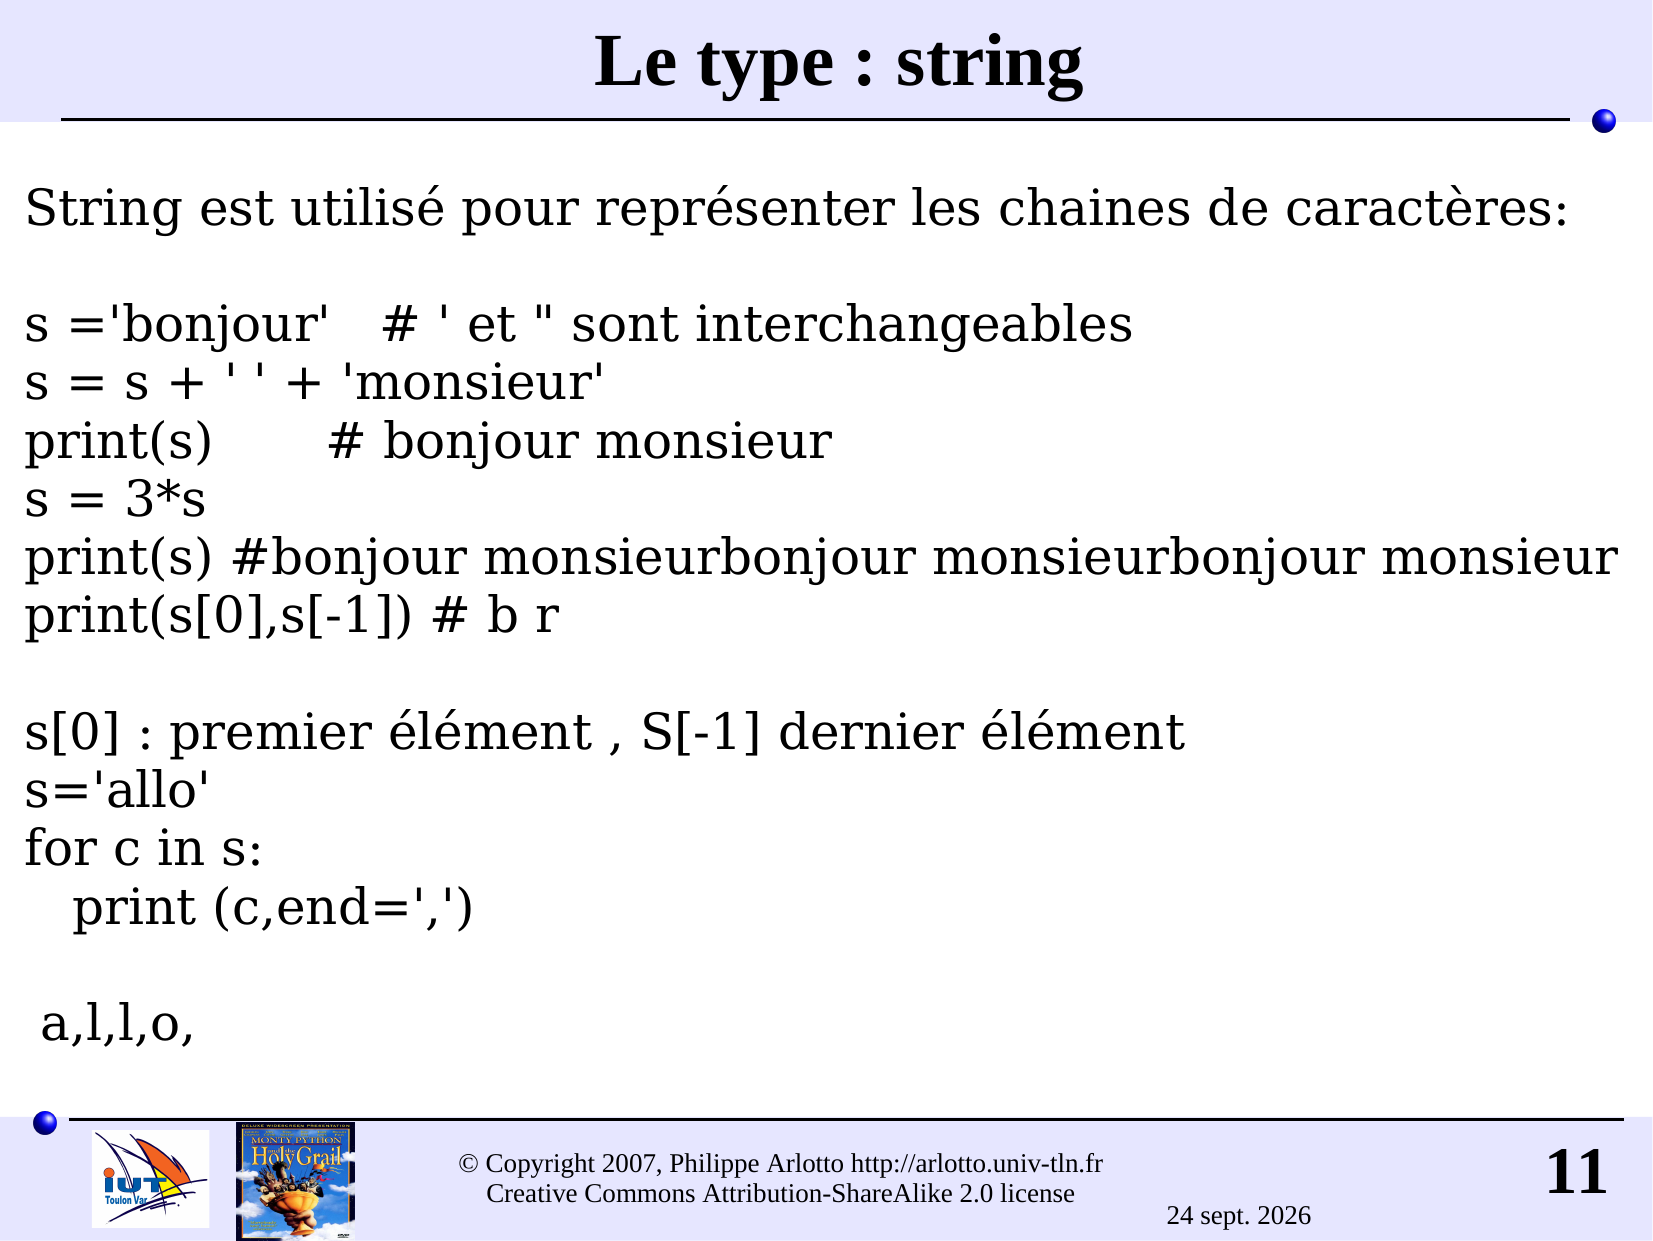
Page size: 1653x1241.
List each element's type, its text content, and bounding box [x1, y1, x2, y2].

picture [236, 1122, 355, 1241]
text_box String est utilisé pour représenter les chaines de caractères: s ='bonjour' # ' et " sont interchangeables s = s + ' ' + 'monsieur' print(s) # bonjour monsieur s = 3*s print(s) #bonjour monsieurbonjour monsieurbonjour monsieur print(s[0],s[-1]) # b r s[0] : premier élément , S[-1] dernier élément s='allo' for c in s: print (c,end=',') a,l,l,o, [24, 178, 1620, 1053]
title Le type : string [95, 11, 1585, 110]
